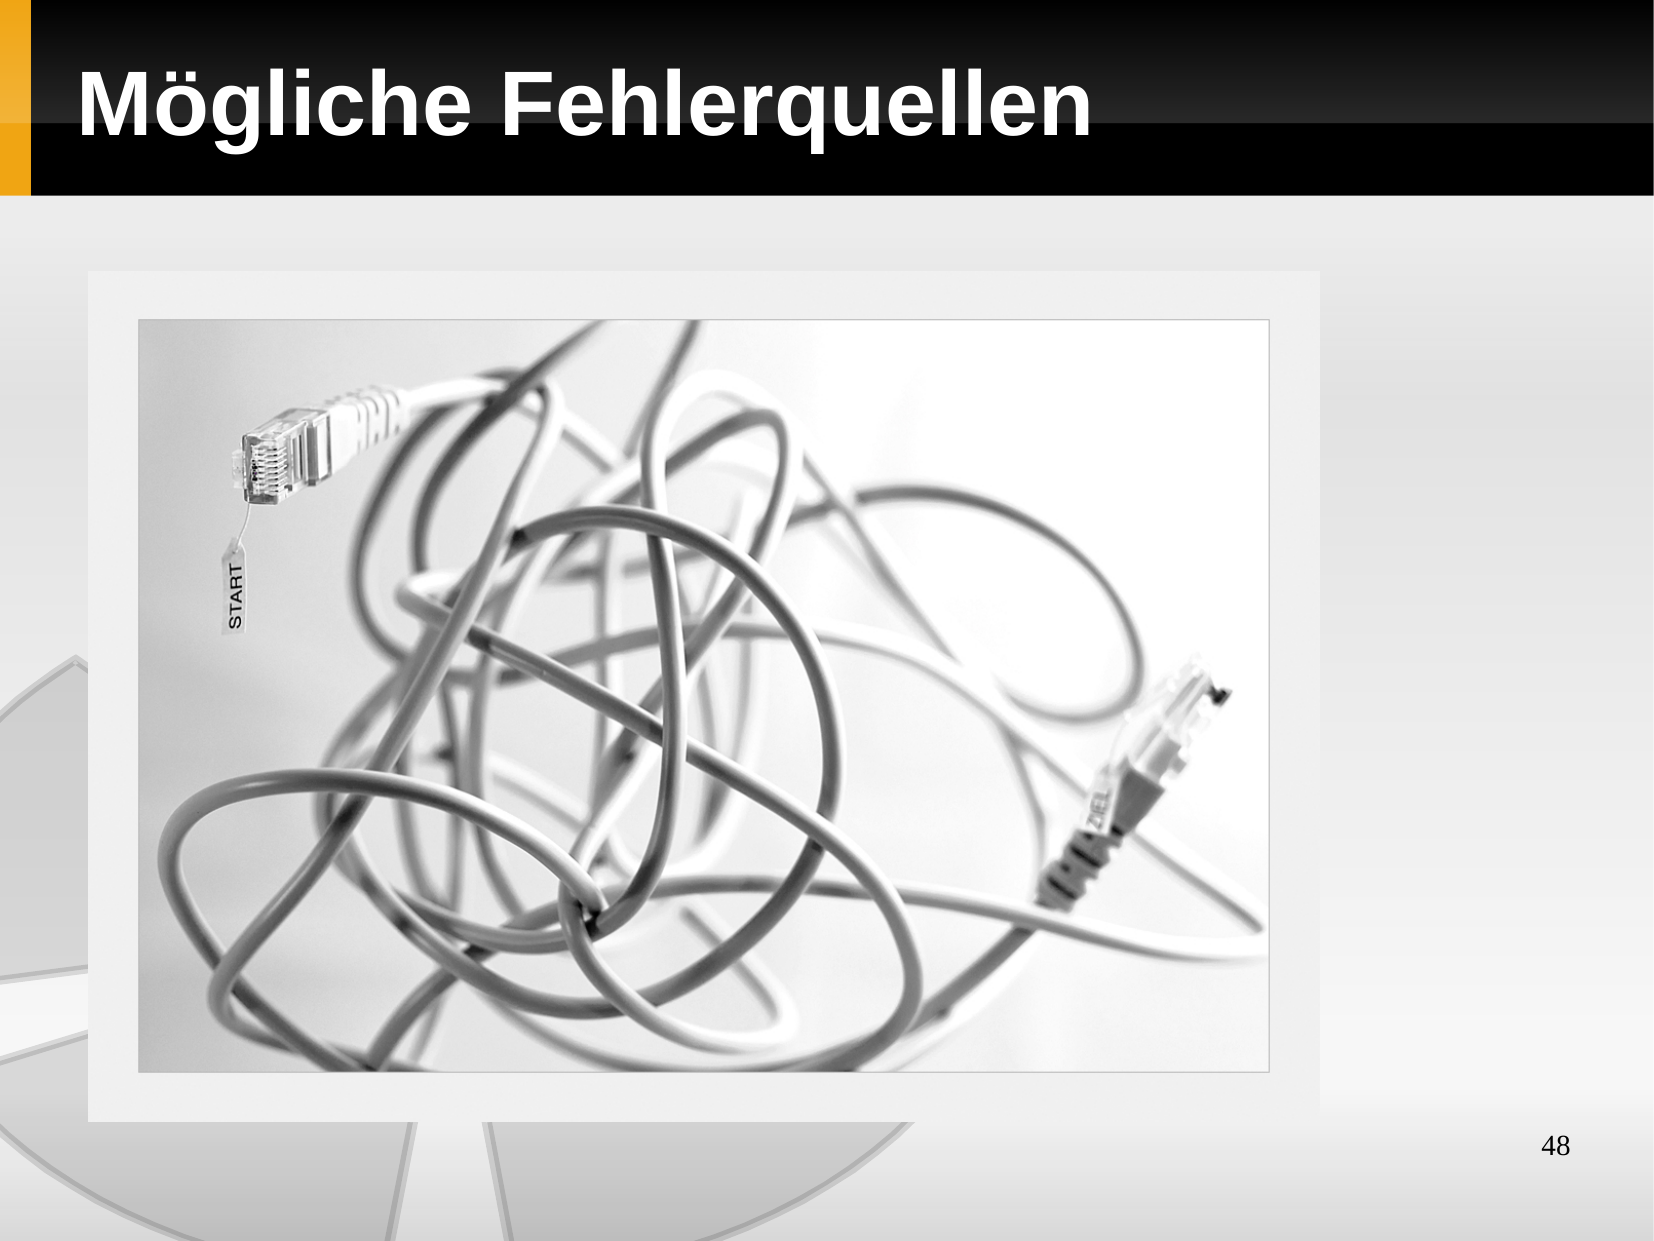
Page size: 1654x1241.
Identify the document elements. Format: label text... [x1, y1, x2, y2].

text_box [88, 272, 1320, 1123]
picture [0, 0, 1654, 1241]
title Mögliche Fehlerquellen [76, 0, 1565, 208]
